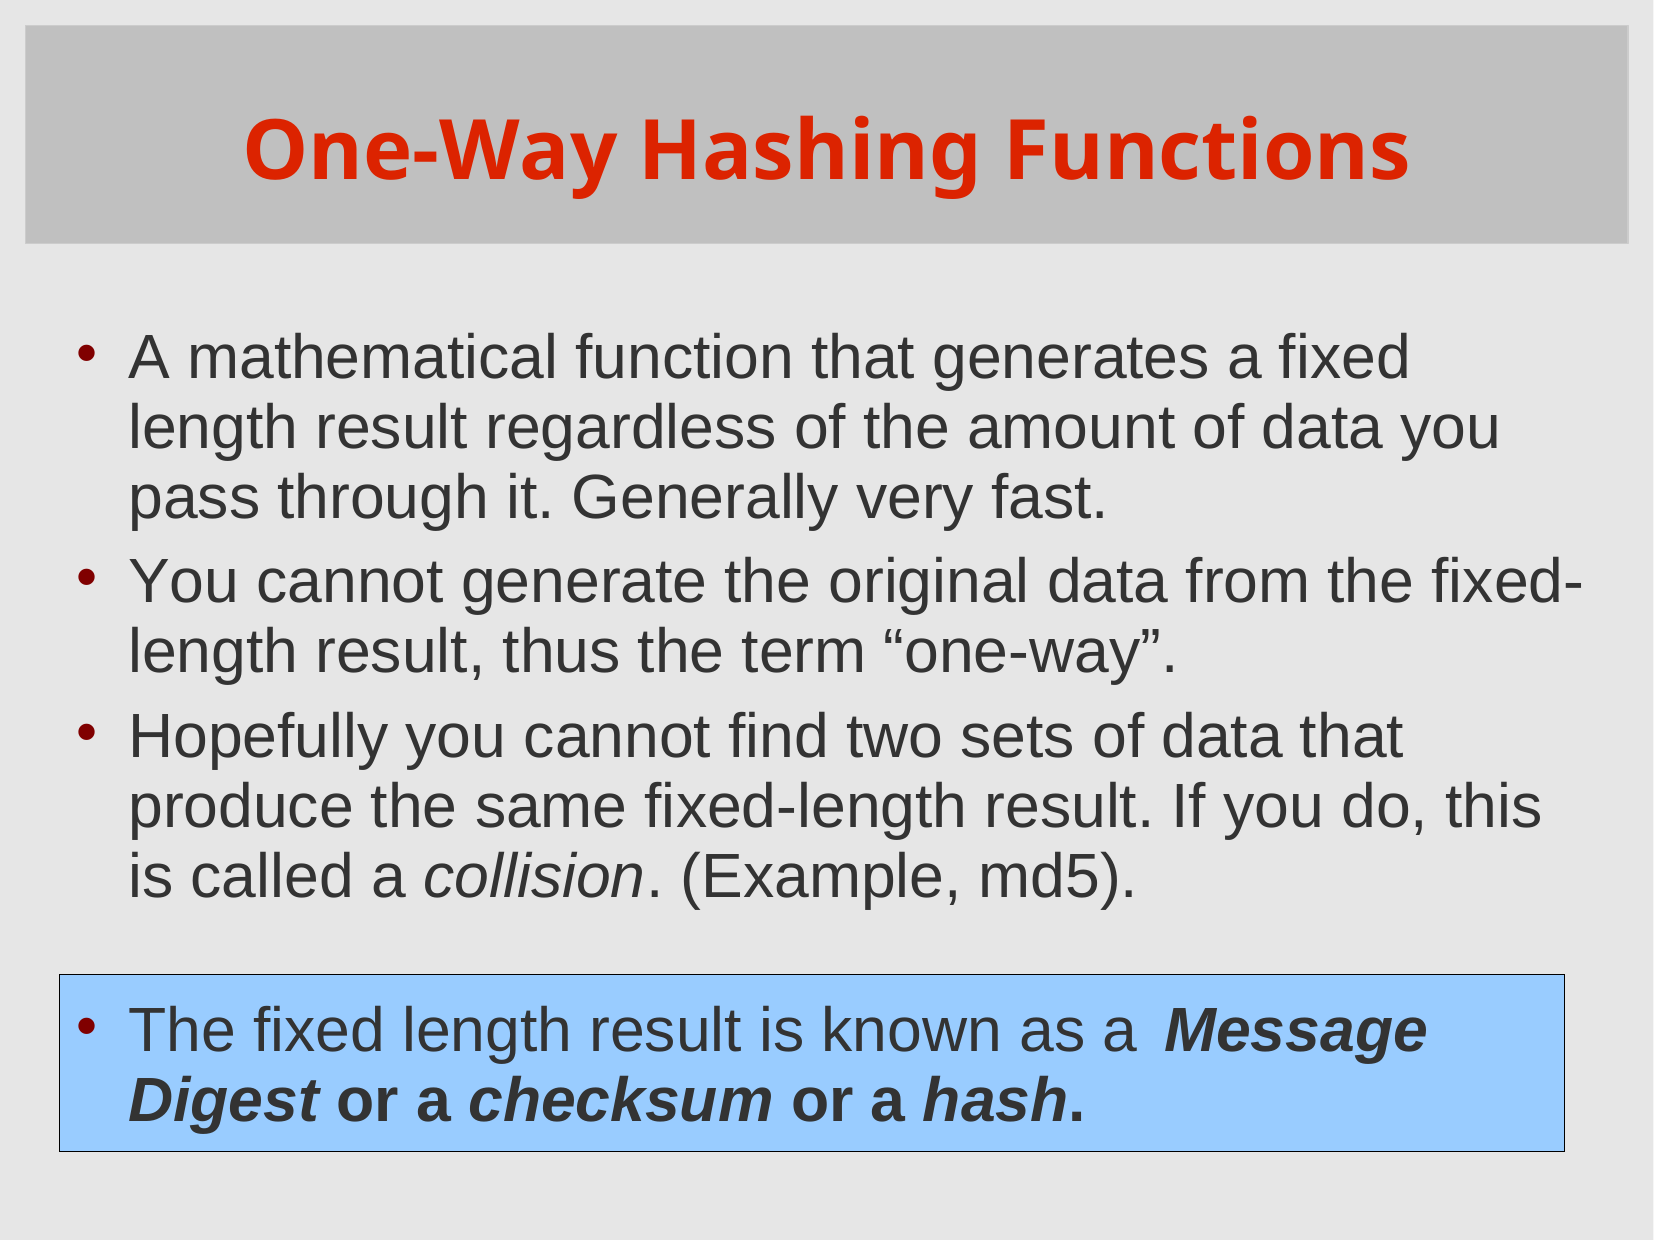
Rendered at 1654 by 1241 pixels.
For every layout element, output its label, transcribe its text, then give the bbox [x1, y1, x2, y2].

title One-Way Hashing Functions [121, 43, 1534, 251]
text_box [59, 1135, 1565, 1152]
list A mathematical function that generates a fixed length result regardless of the amount of data you pass through it. Generally very fast. You cannot generate the original data from the fixed-length result, thus the term “one-way”. Hopefully you cannot find two sets of data that produce the same fixed-length result. If you do, this is called a collision. (Example, md5). The fixed length result is known as a Message Digest or a checksum or a hash. [59, 322, 1595, 1135]
